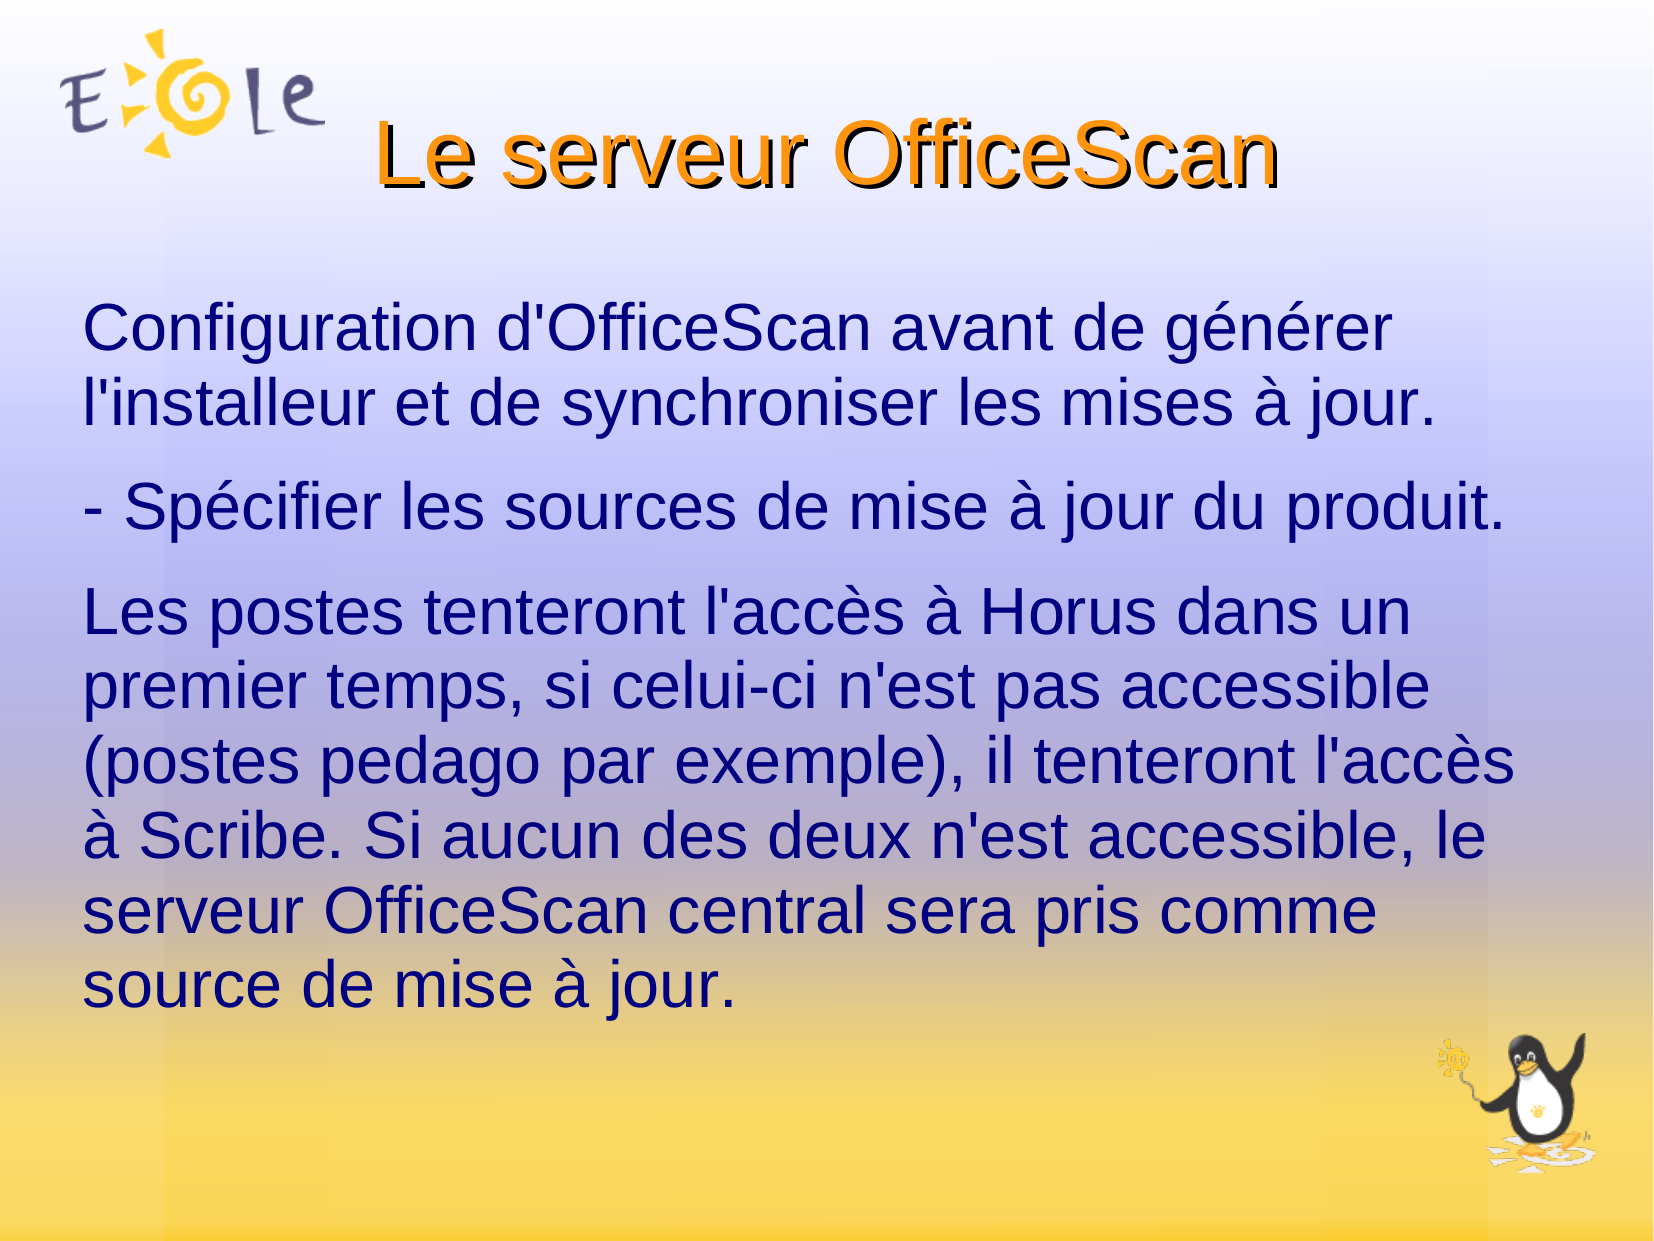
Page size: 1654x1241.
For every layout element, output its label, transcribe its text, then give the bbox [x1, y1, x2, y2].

picture [0, 0, 1654, 1241]
title Le serveur OfficeScan [82, 56, 1571, 250]
list Configuration d'OfficeScan avant de générer l'installeur et de synchroniser les mises à jour. - Spécifier les sources de mise à jour du produit. Les postes tenteront l'accès à Horus dans un premier temps, si celui-ci n'est pas accessible (postes pedago par exemple), il tenteront l'accès à Scribe. Si aucun des deux n'est accessible, le serveur OfficeScan central sera pris comme source de mise à jour. [82, 290, 1571, 1109]
